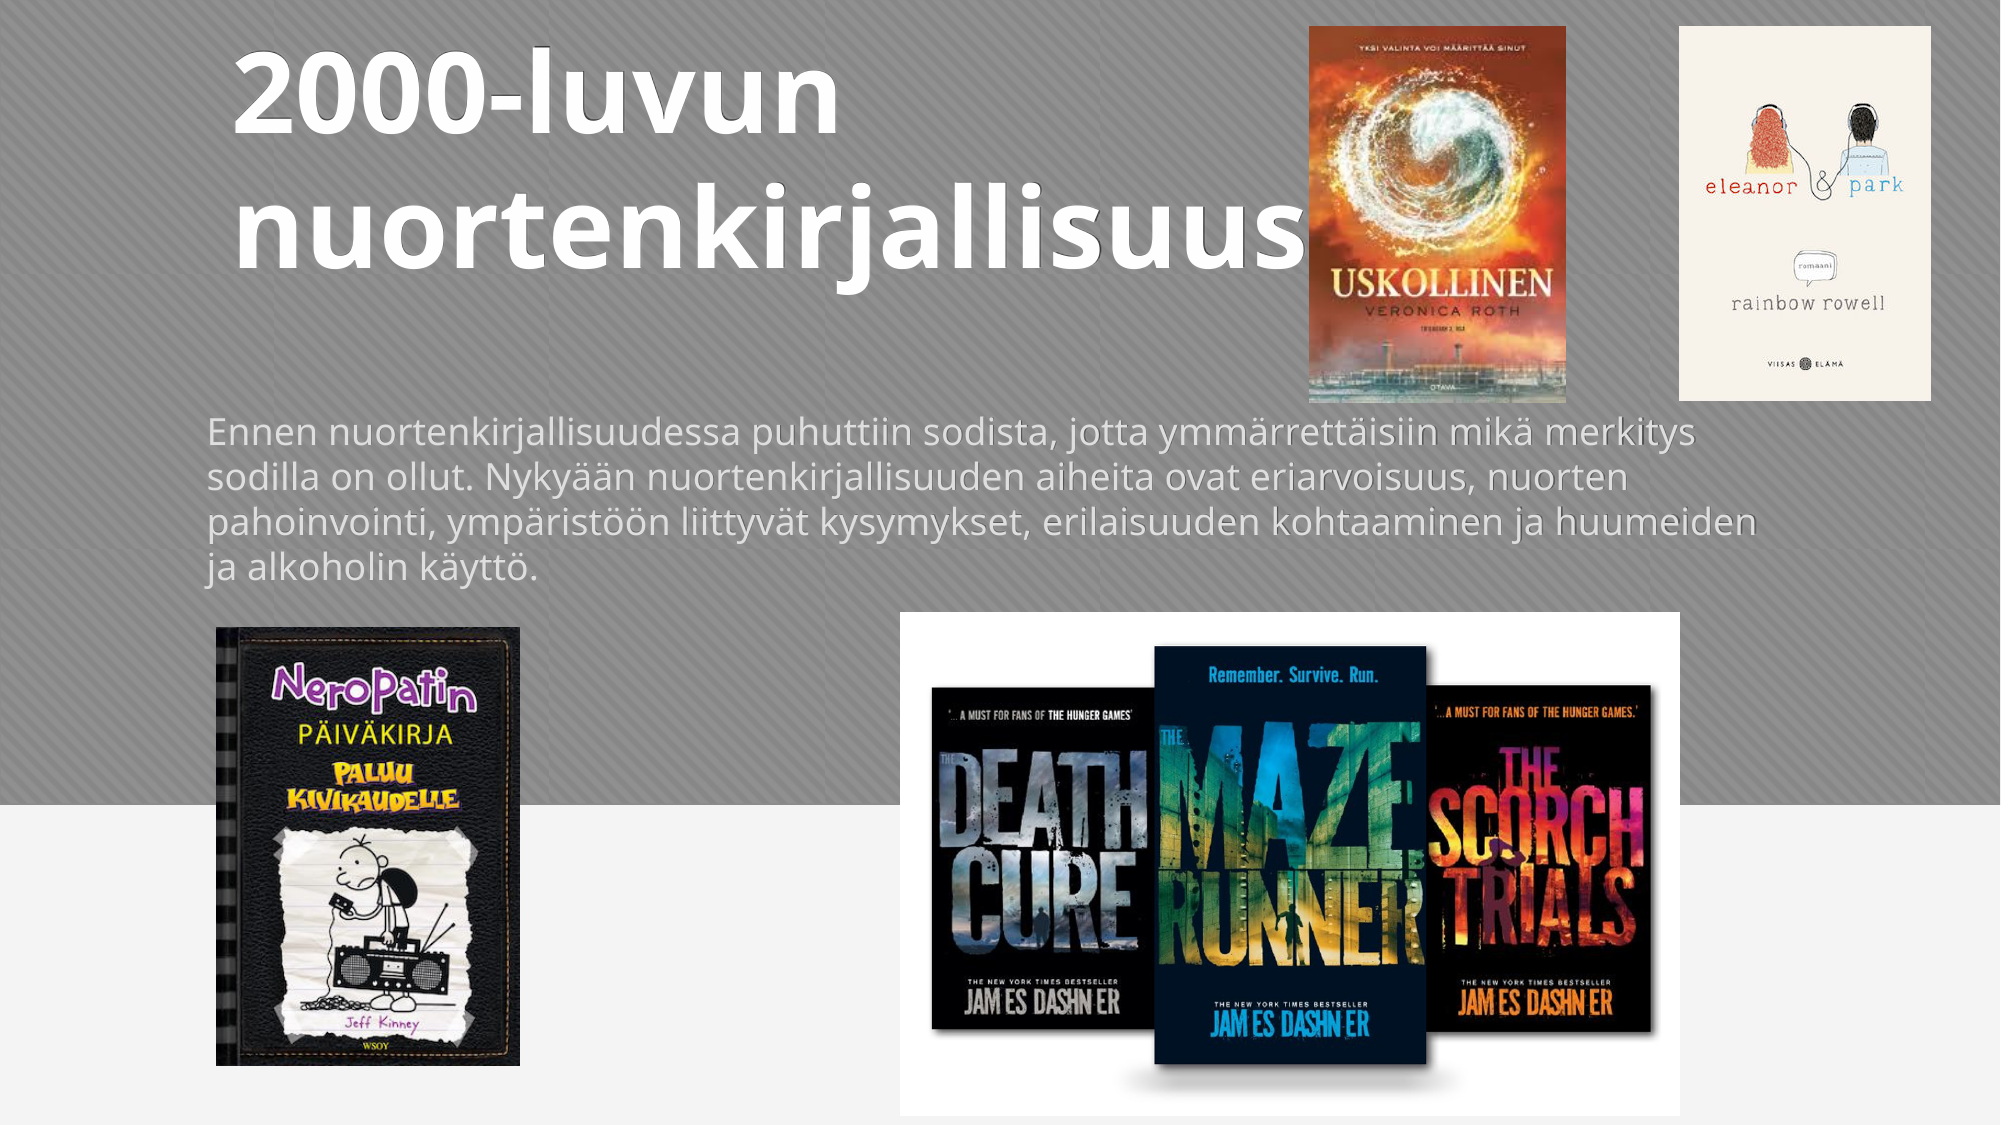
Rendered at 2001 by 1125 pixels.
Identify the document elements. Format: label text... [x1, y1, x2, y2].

title 2000-luvun nuortenkirjallisuus [216, 0, 1649, 299]
picture [900, 612, 1680, 1116]
subtitle Ennen nuortenkirjallisuudessa puhuttiin sodista, jotta ymmärrettäisiin mikä merkitys sodilla on ollut. Nykyään nuortenkirjallisuuden aiheita ovat eriarvoisuus, nuorten pahoinvointi, ympäristöön liittyvät kysymykset, erilaisuuden kohtaaminen ja huumeiden ja alkoholin käyttö. [191, 400, 1779, 825]
picture [1309, 26, 1566, 403]
picture [216, 627, 520, 1066]
picture [1679, 26, 1931, 401]
